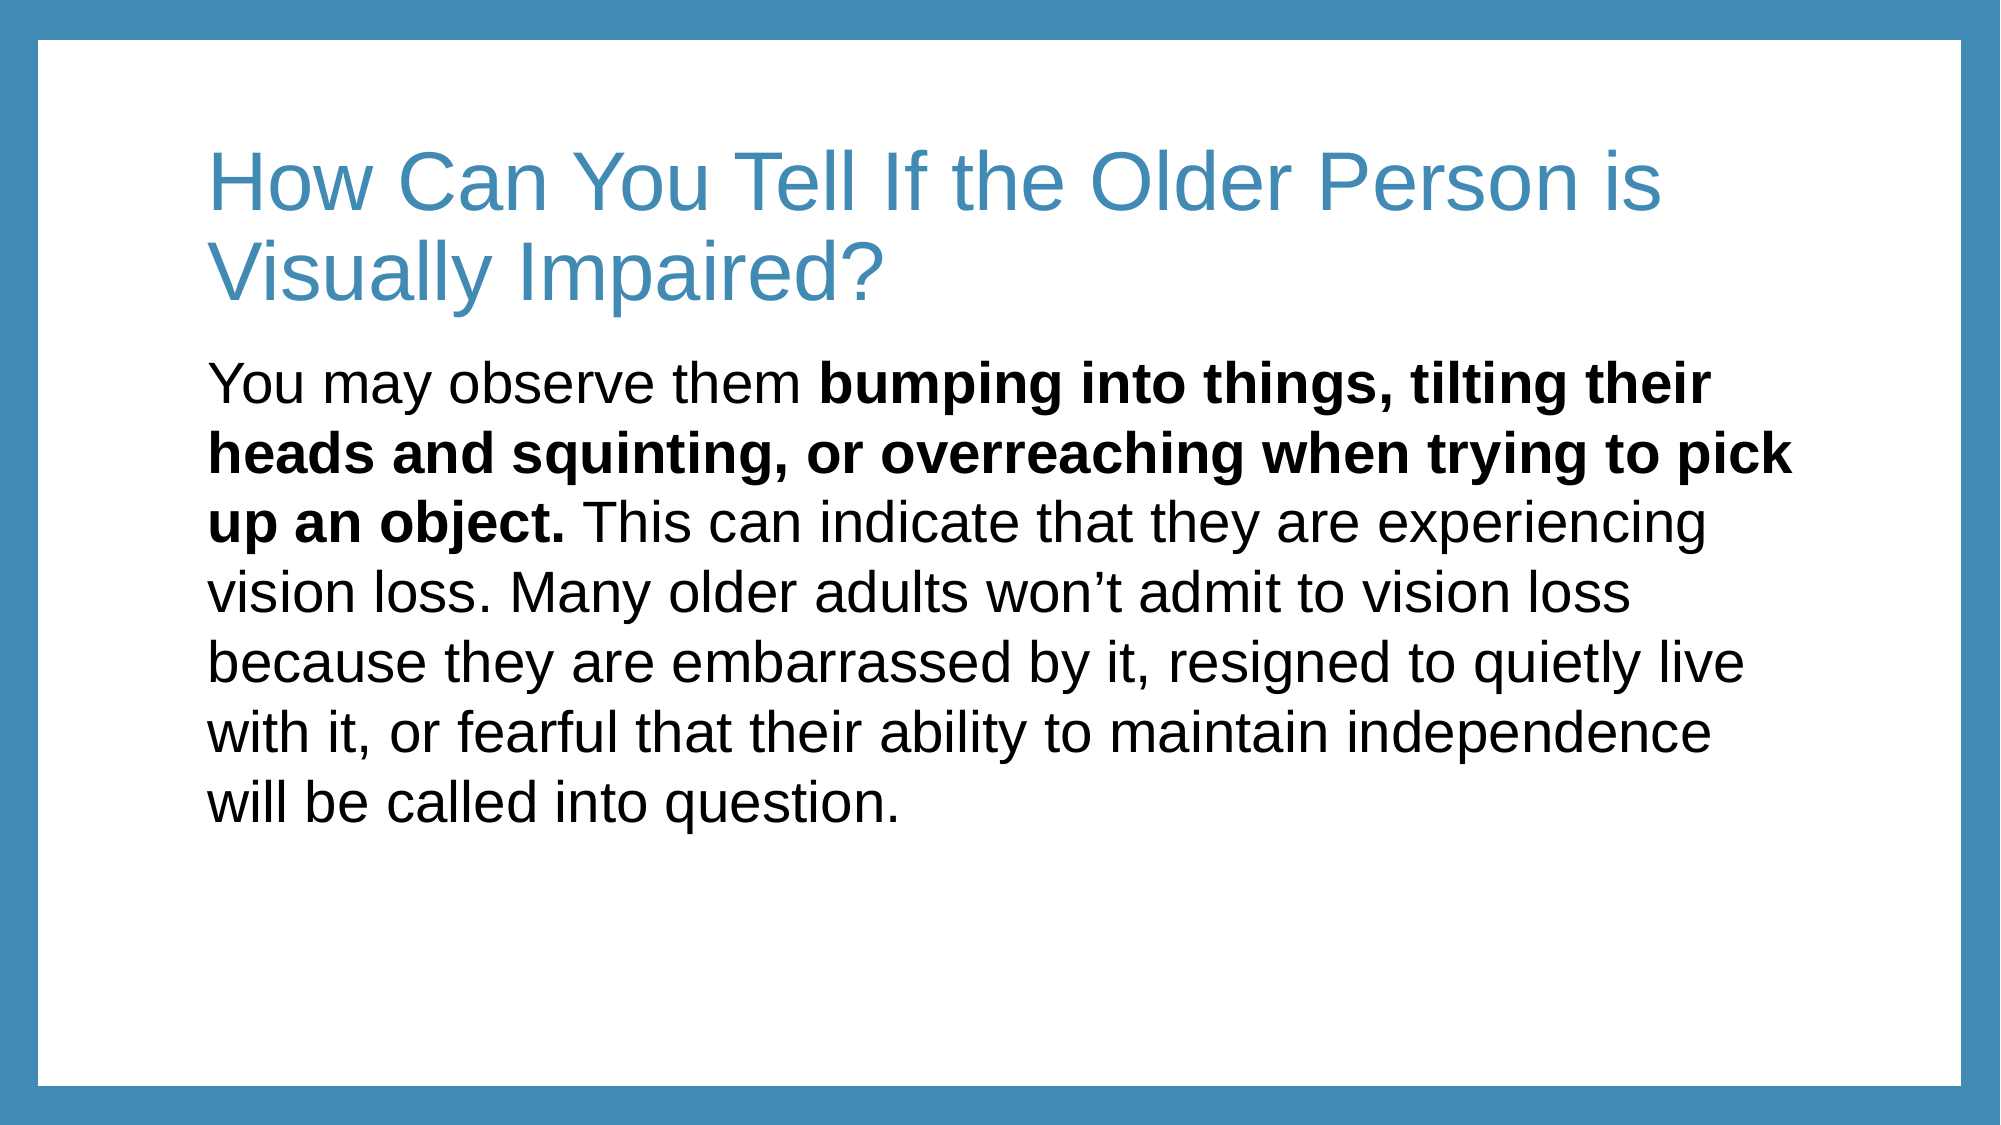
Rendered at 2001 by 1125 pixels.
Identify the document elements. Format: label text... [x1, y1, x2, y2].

list You may observe them bumping into things, tilting their heads and squinting, or overreaching when trying to pick up an object. This can indicate that they are experiencing vision loss. Many older adults won’t admit to vision loss because they are embarrassed by it, resigned to quietly live with it, or fearful that their ability to maintain independence will be called into question. [192, 337, 1813, 1000]
title How Can You Tell If the Older Person is Visually Impaired? [192, 120, 1813, 337]
